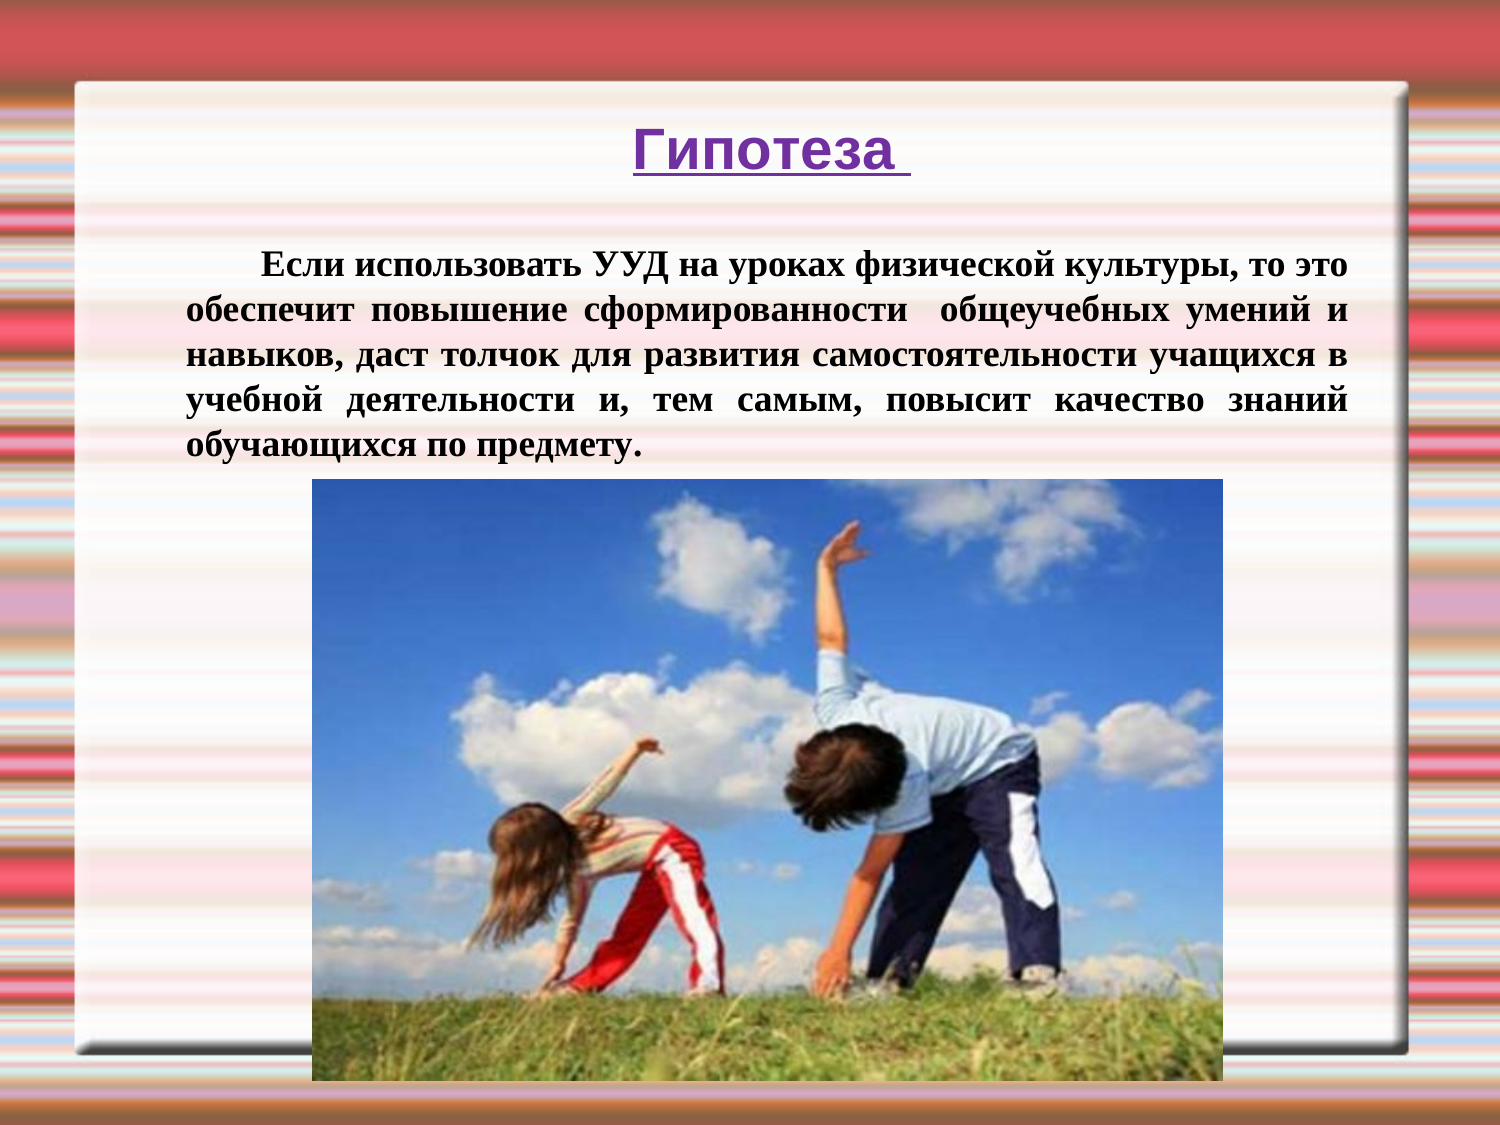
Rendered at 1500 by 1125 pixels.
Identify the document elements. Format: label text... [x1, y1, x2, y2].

text_box Если использовать УУД на уроках физической культуры, то это обеспечит повышение сформированности общеучебных умений и навыков, даст толчок для развития самостоятельности учащихся в учебной деятельности и, тем самым, повысит качество знаний обучающихся по предмету. [171, 231, 1365, 472]
picture [0, 0, 1500, 1125]
title Гипотеза [96, 104, 1447, 207]
